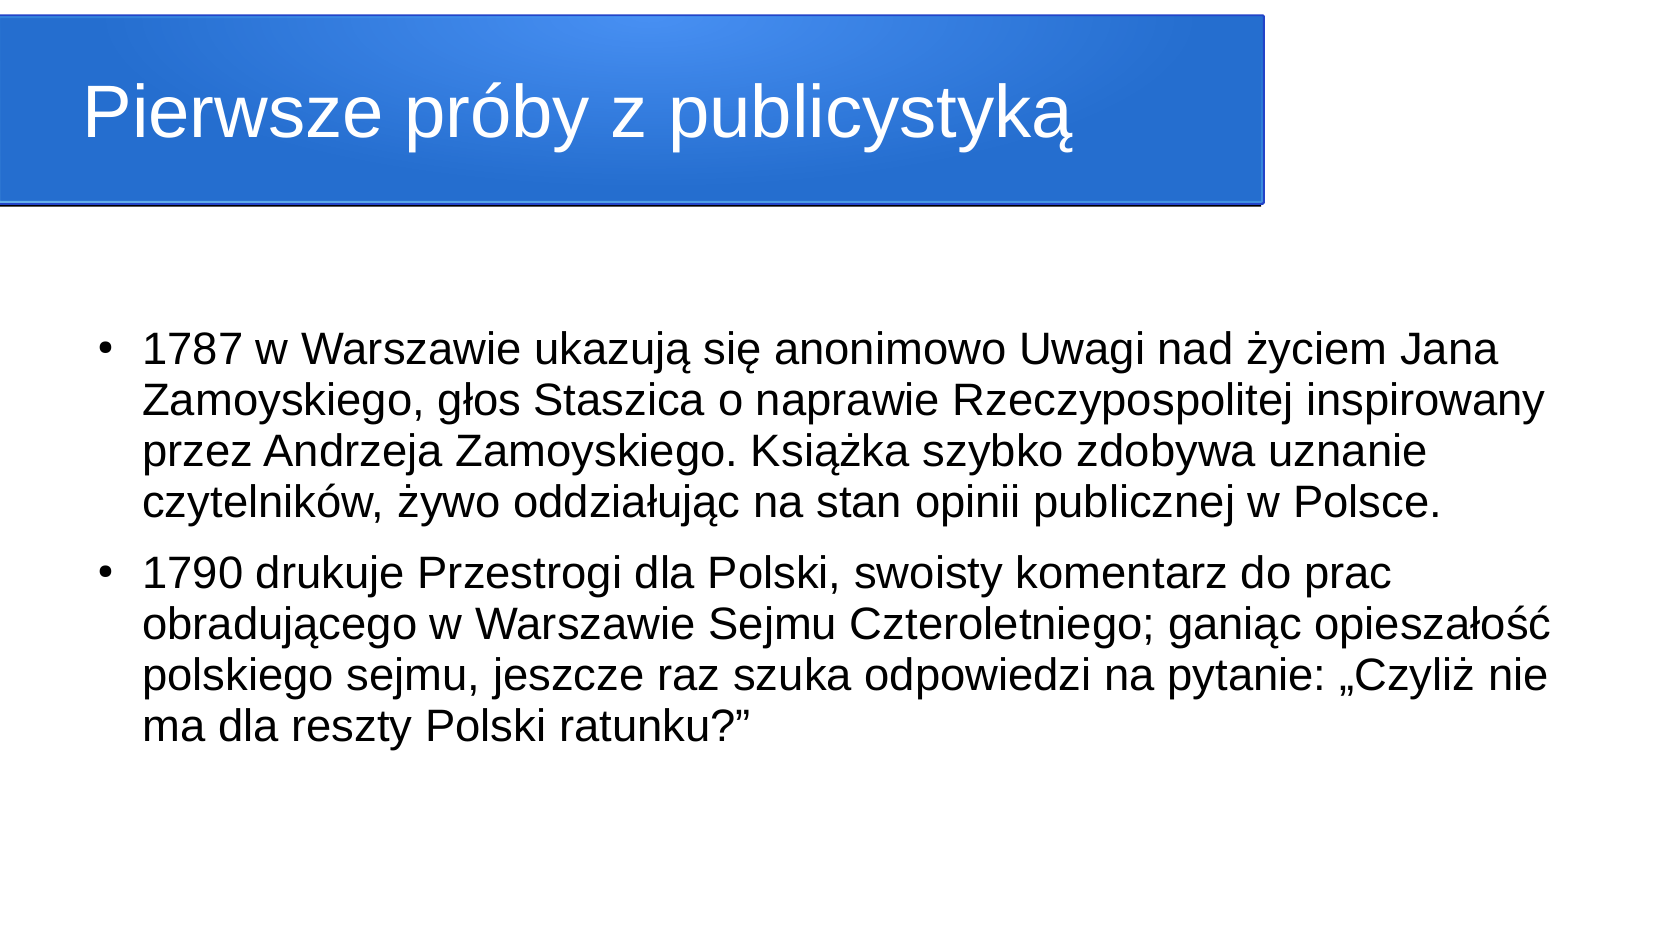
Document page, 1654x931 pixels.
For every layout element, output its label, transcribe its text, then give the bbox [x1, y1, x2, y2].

title Pierwsze próby z publicystyką [82, 35, 1235, 189]
list 1787 w Warszawie ukazują się anonimowo Uwagi nad życiem Jana Zamoyskiego, głos Staszica o naprawie Rzeczypospolitej inspirowany przez Andrzeja Zamoyskiego. Książka szybko zdobywa uznanie czytelników, żywo oddziałując na stan opinii publicznej w Polsce. 1790 drukuje Przestrogi dla Polski, swoisty komentarz do prac obradującego w Warszawie Sejmu Czteroletniego; ganiąc opieszałość polskiego sejmu, jeszcze raz szuka odpowiedzi na pytanie: „Czyliż nie ma dla reszty Polski ratunku?” [82, 251, 1571, 792]
